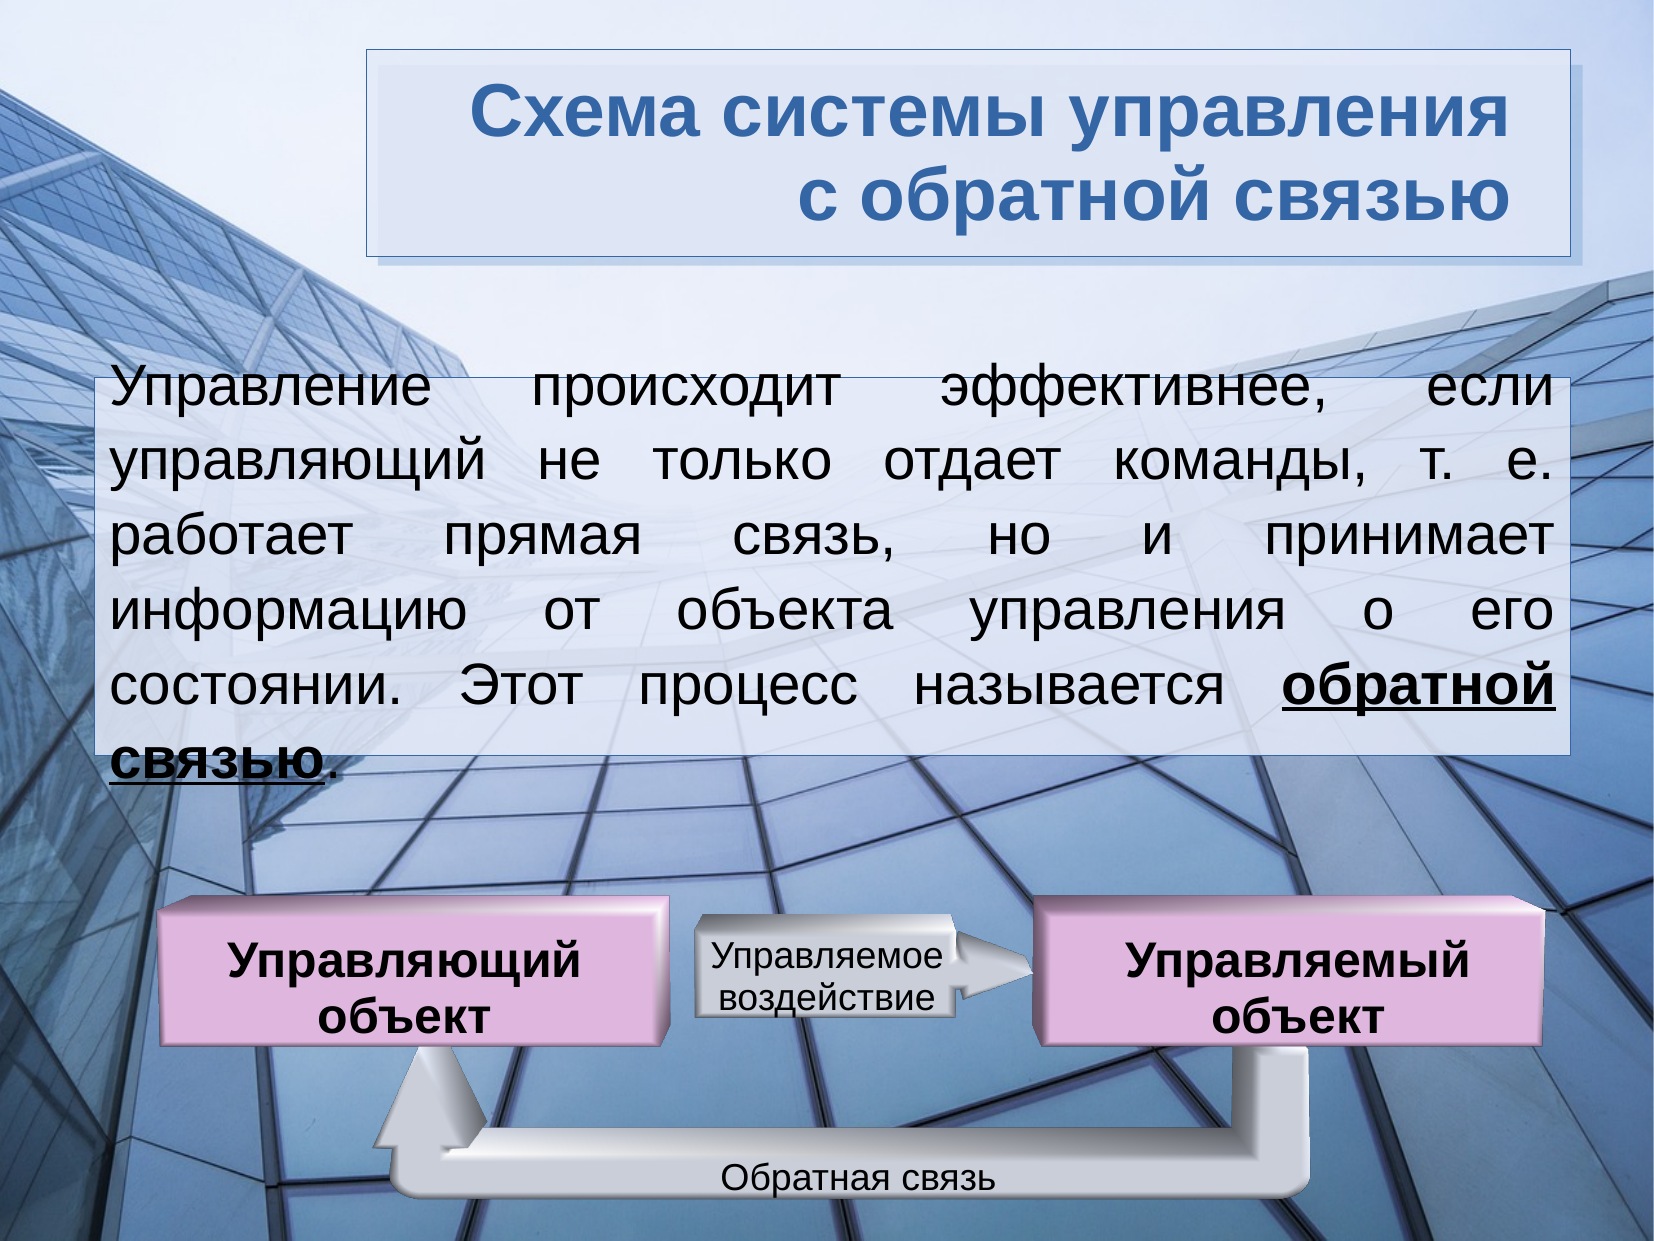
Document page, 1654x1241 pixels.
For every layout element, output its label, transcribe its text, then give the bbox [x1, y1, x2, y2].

text_box Управляемый объект [1110, 925, 1487, 1034]
text_box Управляющий объект [212, 925, 598, 1034]
text_box Управление происходит эффективнее, если управляющий не только отдает команды, т. е. работает прямая связь, но и принимает информацию от объекта управления о его состоянии. Этот процесс называется обратной связью. [94, 377, 1571, 756]
text_box Управляемое воздействие [695, 927, 959, 1013]
picture [0, 0, 1654, 1241]
text_box Обратная связь [705, 1149, 1016, 1211]
text_box [377, 64, 1583, 266]
title Схема системы управления с обратной связью [366, 49, 1571, 257]
